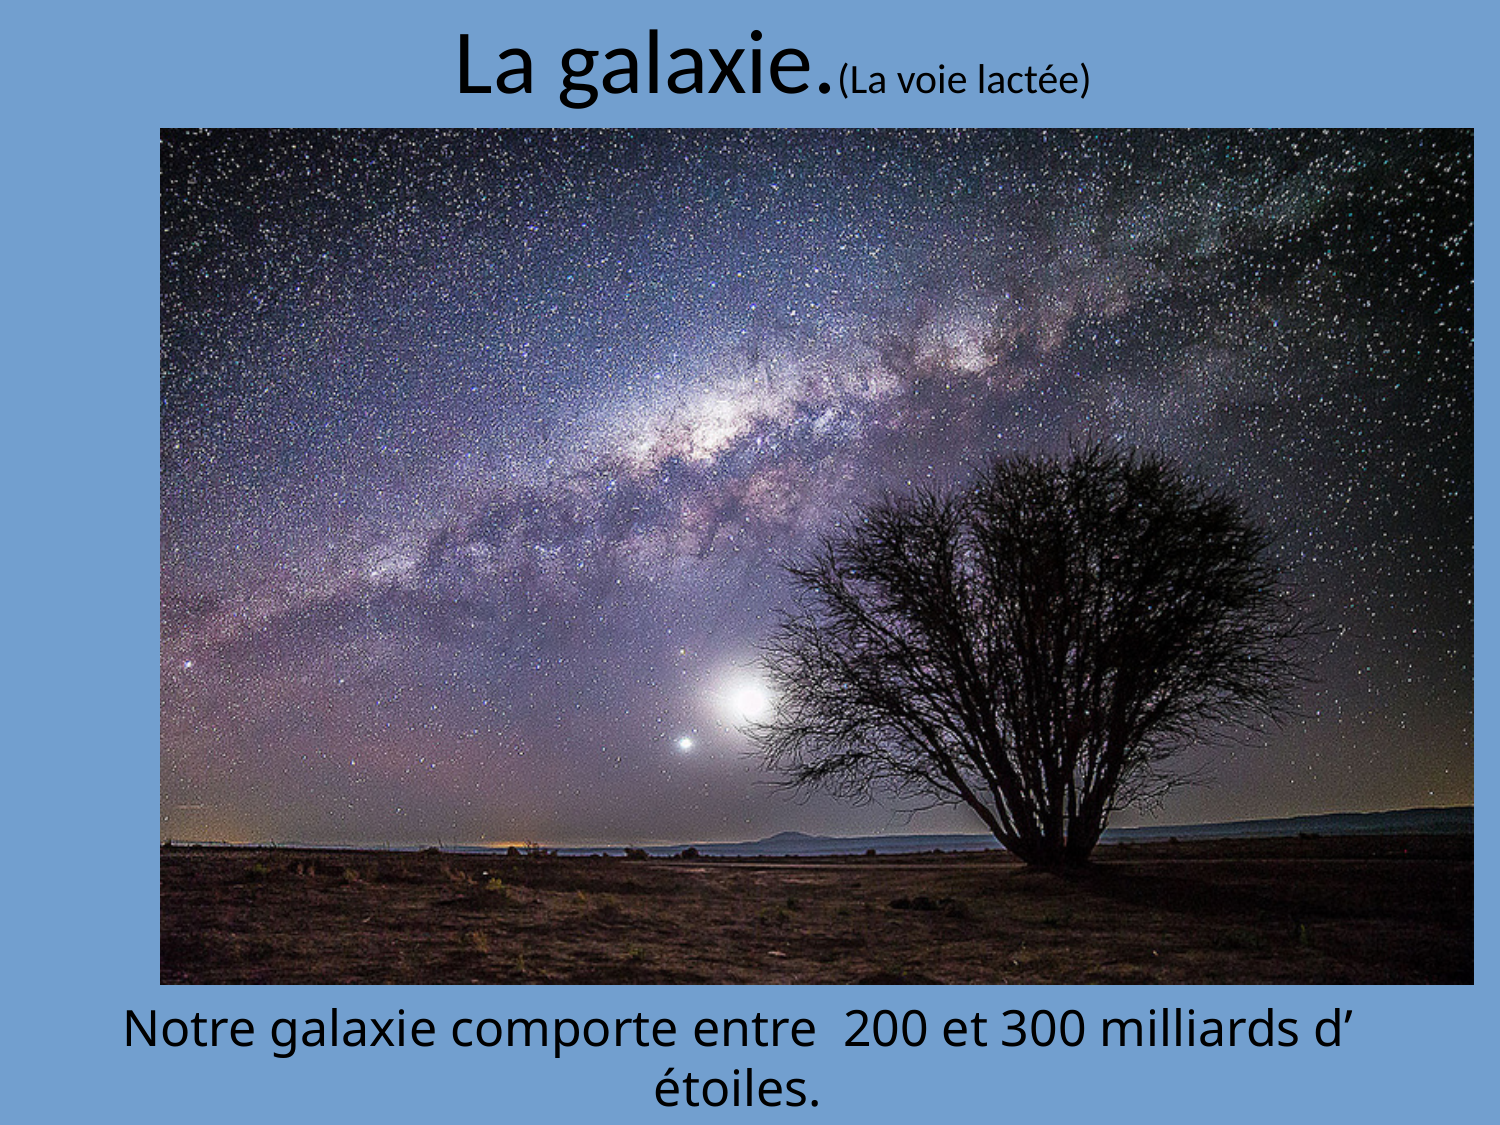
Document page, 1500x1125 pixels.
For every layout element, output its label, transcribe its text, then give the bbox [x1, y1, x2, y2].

picture [160, 128, 1474, 985]
text_box Notre galaxie comporte entre 200 et 300 milliards d’ étoiles. [93, 988, 1383, 1124]
text_box La galaxie.(La voie lactée) [433, 0, 1114, 128]
